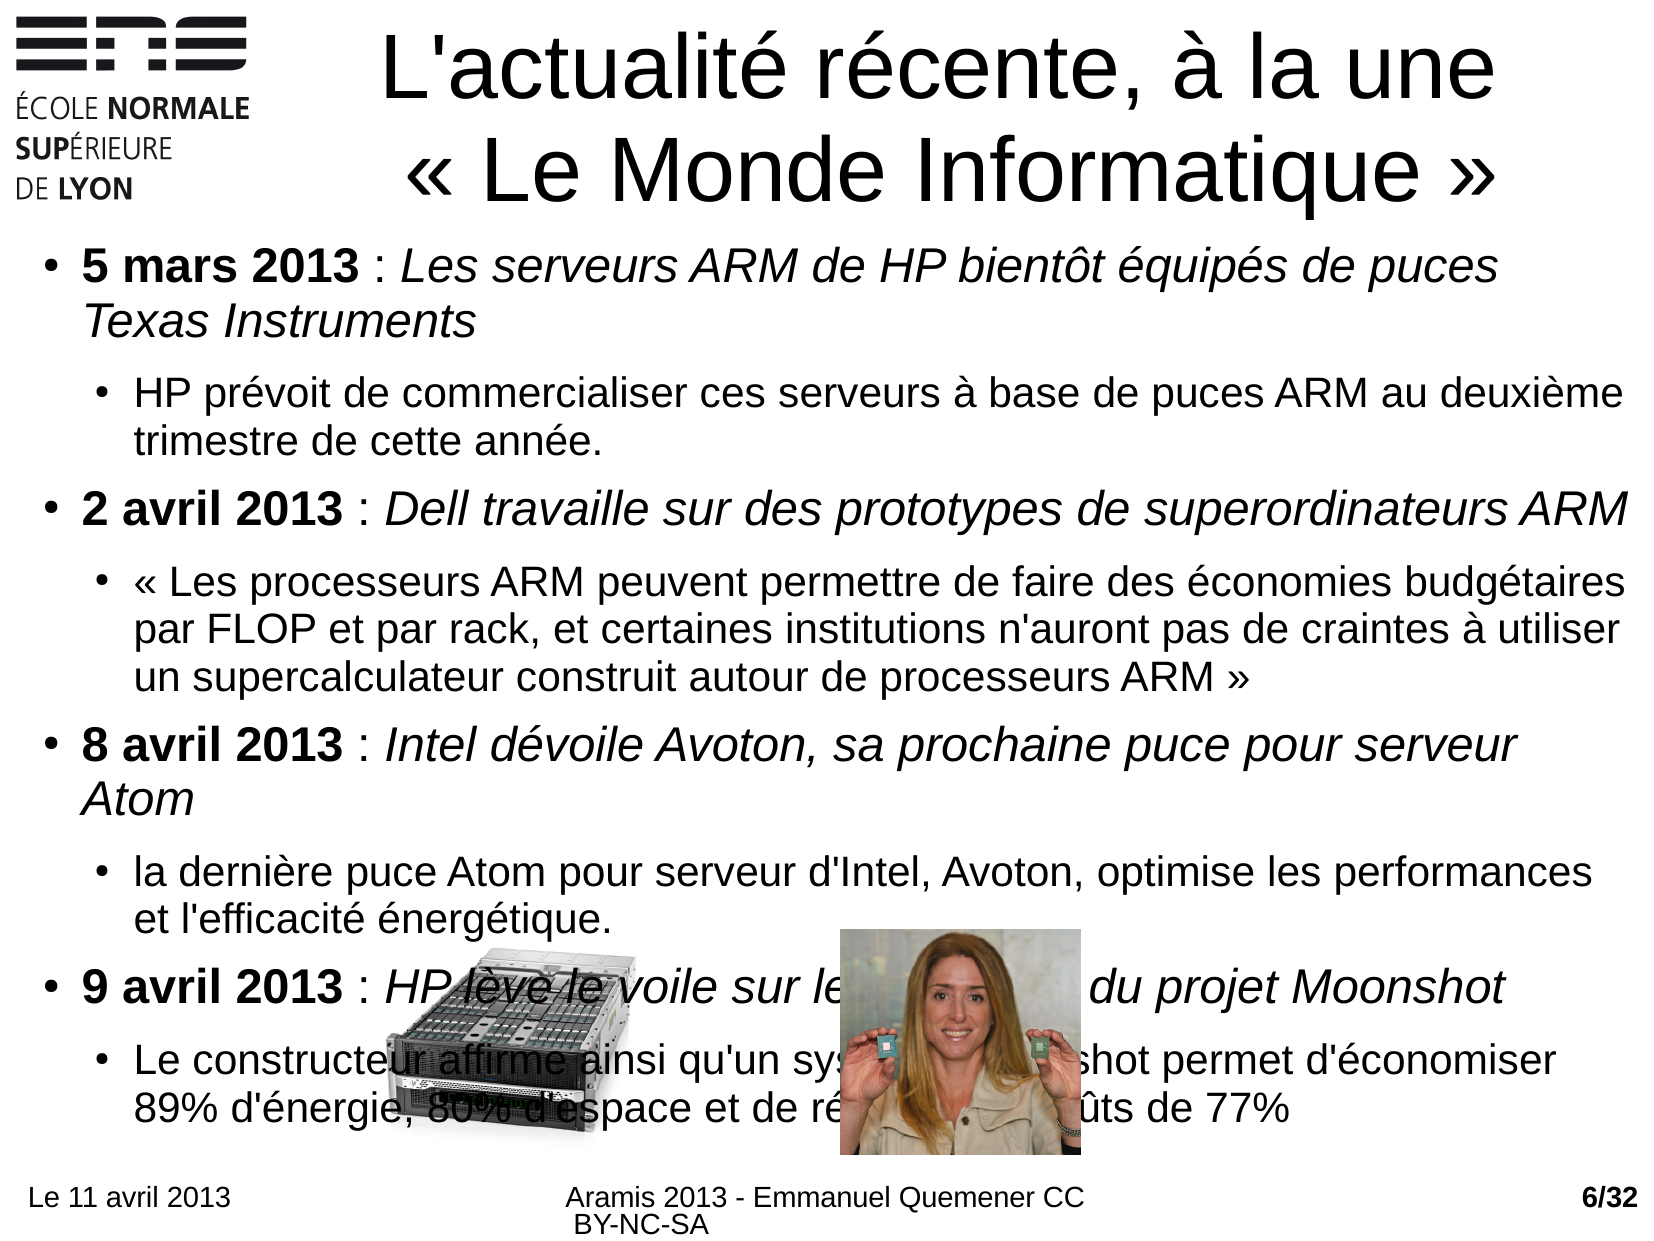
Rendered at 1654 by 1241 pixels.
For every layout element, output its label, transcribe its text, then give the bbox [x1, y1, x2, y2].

picture [840, 929, 1081, 1156]
list 5 mars 2013 : Les serveurs ARM de HP bientôt équipés de puces Texas Instruments HP prévoit de commercialiser ces serveurs à base de puces ARM au deuxième trimestre de cette année. 2 avril 2013 : Dell travaille sur des prototypes de superordinateurs ARM « Les processeurs ARM peuvent permettre de faire des économies budgétaires par FLOP et par rack, et certaines institutions n'auront pas de craintes à utiliser un supercalculateur construit autour de processeurs ARM » 8 avril 2013 : Intel dévoile Avoton, sa prochaine puce pour serveur Atom la dernière puce Atom pour serveur d'Intel, Avoton, optimise les performances et l'efficacité énergétique. 9 avril 2013 : HP lève le voile sur les serveurs du projet Moonshot Le constructeur affirme ainsi qu'un système Moonshot permet d'économiser 89% d'énergie, 80% d'espace et de réduire ses coûts de 77% [30, 238, 1636, 1171]
picture [0, 0, 250, 237]
title L'actualité récente, à la une « Le Monde Informatique » [250, 0, 1654, 237]
